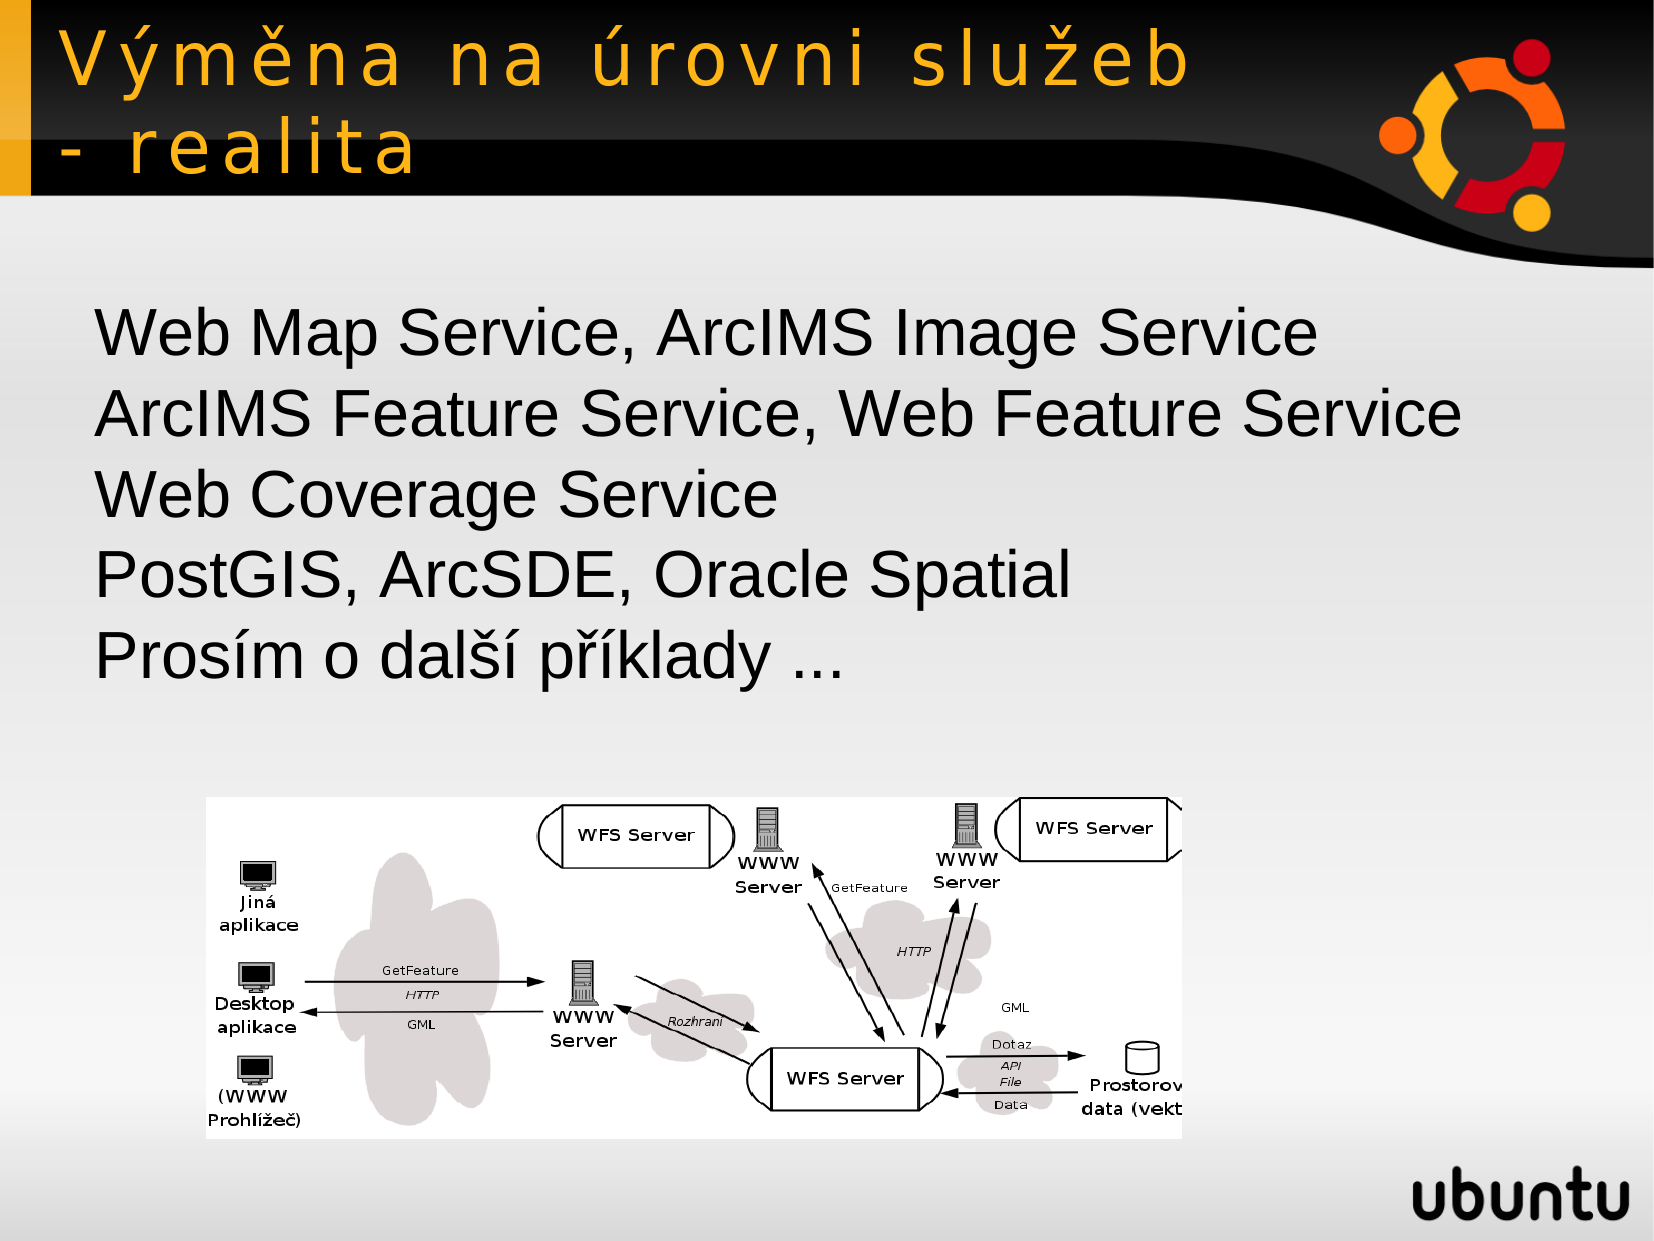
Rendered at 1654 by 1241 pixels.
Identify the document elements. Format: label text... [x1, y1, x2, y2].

title Výměna na úrovni služeb - realita [59, 16, 1270, 191]
picture [0, 0, 1654, 1241]
list Web Map Service, ArcIMS Image Service ArcIMS Feature Service, Web Feature Service Web Coverage Service PostGIS, ArcSDE, Oracle Spatial Prosím o další příklady ... [76, 295, 1565, 1114]
